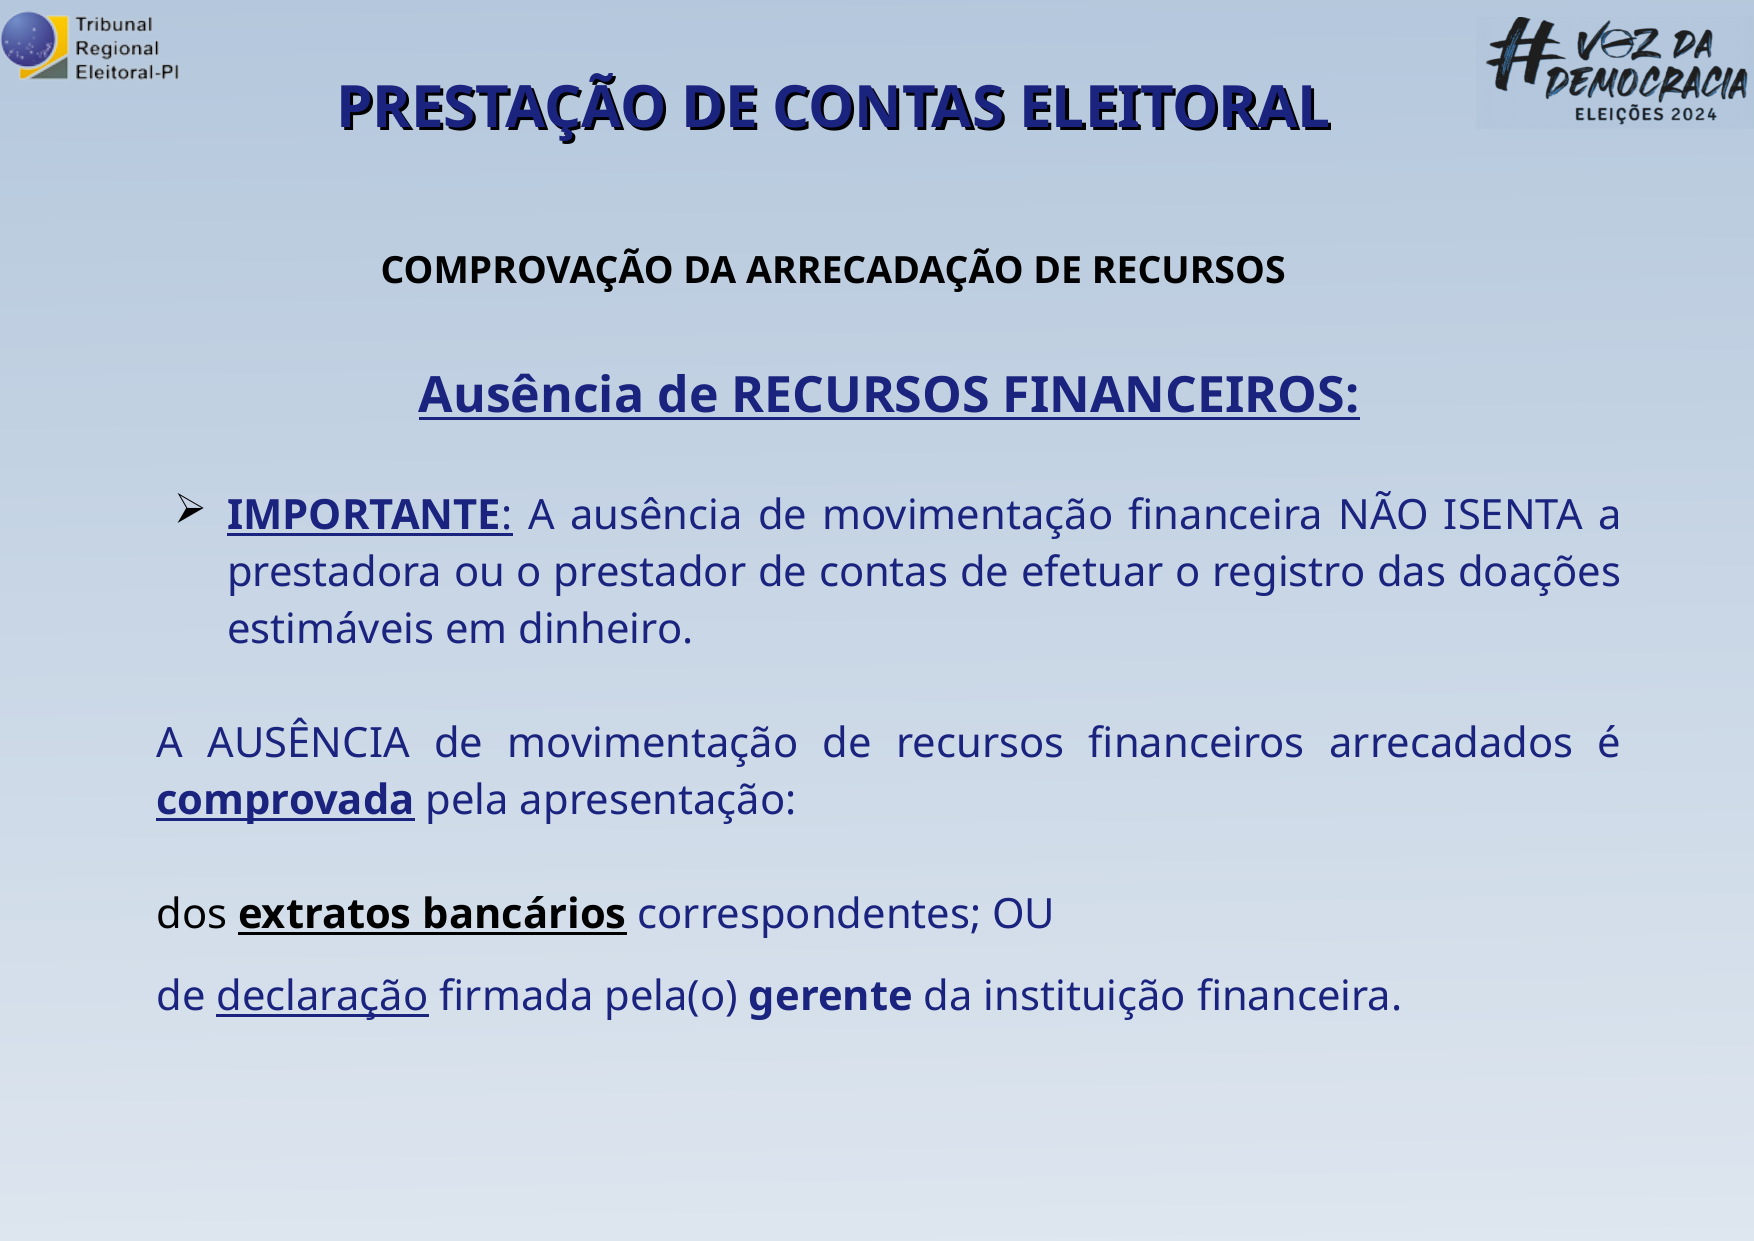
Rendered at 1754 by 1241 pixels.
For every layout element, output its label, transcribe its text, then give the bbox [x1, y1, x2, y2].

list COMPROVAÇÃO DA ARRECADAÇÃO DE RECURSOS [44, 235, 1623, 304]
title PRESTAÇÃO DE CONTAS ELEITORAL [44, 65, 1623, 235]
picture [0, 11, 195, 87]
list Ausência de RECURSOS FINANCEIROS: IMPORTANTE: A ausência de movimentação financeira NÃO ISENTA a prestadora ou o prestador de contas de efetuar o registro das doações estimáveis em dinheiro. A AUSÊNCIA de movimentação de recursos financeiros arrecadados é comprovada pela apresentação: dos extratos bancários correspondentes; OU de declaração firmada pela(o) gerente da instituição financeira. [69, 325, 1692, 1075]
